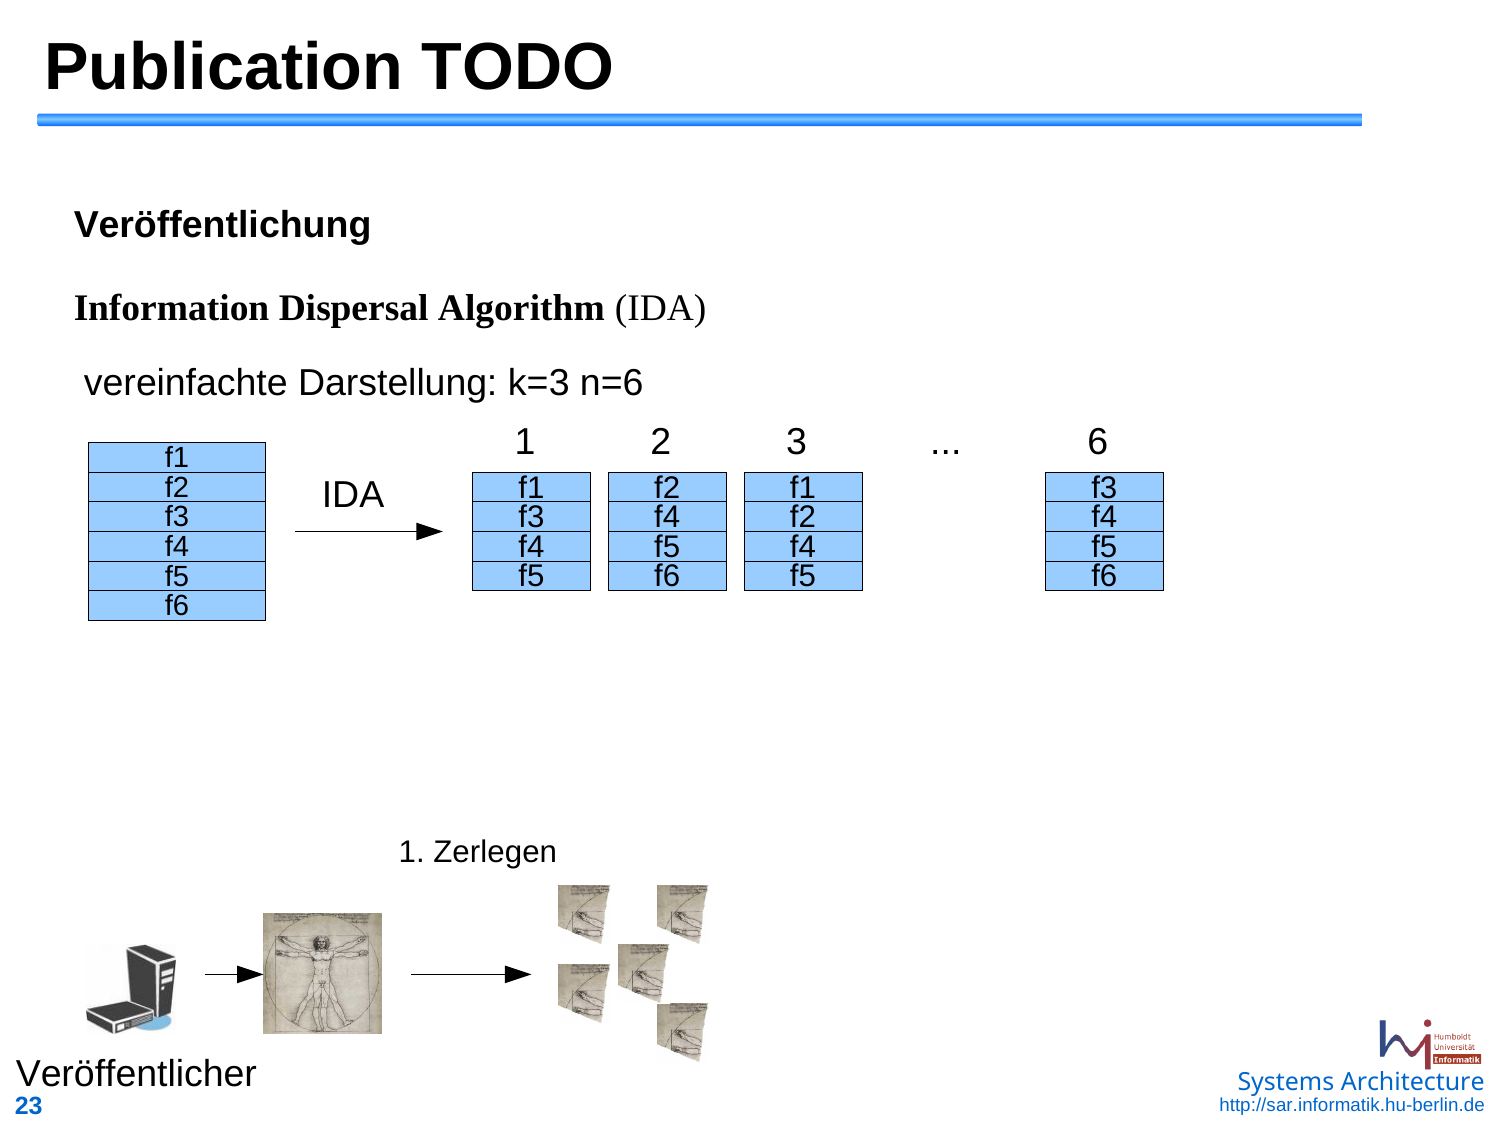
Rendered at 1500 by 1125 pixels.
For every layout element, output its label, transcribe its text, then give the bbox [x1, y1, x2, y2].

text_box f4 [744, 531, 863, 561]
text_box f5 [88, 561, 266, 590]
text_box f1 [472, 472, 591, 501]
text_box f2 [744, 501, 863, 531]
picture [86, 944, 176, 1034]
picture [263, 913, 382, 1034]
text_box f6 [608, 561, 727, 591]
text_box f2 [608, 472, 727, 501]
text_box Veröffentlichung [59, 196, 387, 266]
picture [558, 885, 611, 945]
text_box 1 [499, 413, 551, 471]
text_box f5 [608, 531, 727, 561]
text_box IDA [307, 466, 400, 524]
text_box f4 [1045, 501, 1164, 531]
text_box f5 [744, 561, 863, 591]
text_box f6 [88, 590, 266, 621]
text_box Information Dispersal Algorithm (IDA) [59, 279, 739, 338]
text_box f3 [1045, 472, 1164, 501]
text_box f2 [88, 472, 266, 501]
text_box f4 [608, 501, 727, 531]
text_box f5 [1045, 531, 1164, 561]
text_box f6 [1045, 561, 1164, 591]
text_box vereinfachte Darstellung: k=3 n=6 [69, 354, 659, 412]
text_box 6 [1072, 413, 1123, 471]
text_box Veröffentlicher [1, 1045, 272, 1103]
text_box f5 [472, 561, 591, 591]
text_box f4 [472, 531, 591, 561]
picture [618, 885, 709, 1063]
text_box 3 [771, 413, 822, 471]
title Publication TODO [29, 20, 1500, 114]
text_box f3 [472, 501, 591, 531]
text_box f3 [88, 501, 266, 531]
text_box 2 [635, 413, 686, 471]
text_box f4 [88, 531, 266, 561]
text_box f1 [88, 442, 266, 472]
picture [558, 964, 611, 1024]
text_box ... [915, 413, 977, 471]
text_box 1. Zerlegen [383, 826, 621, 877]
picture [1376, 1016, 1483, 1071]
text_box f1 [744, 472, 863, 501]
